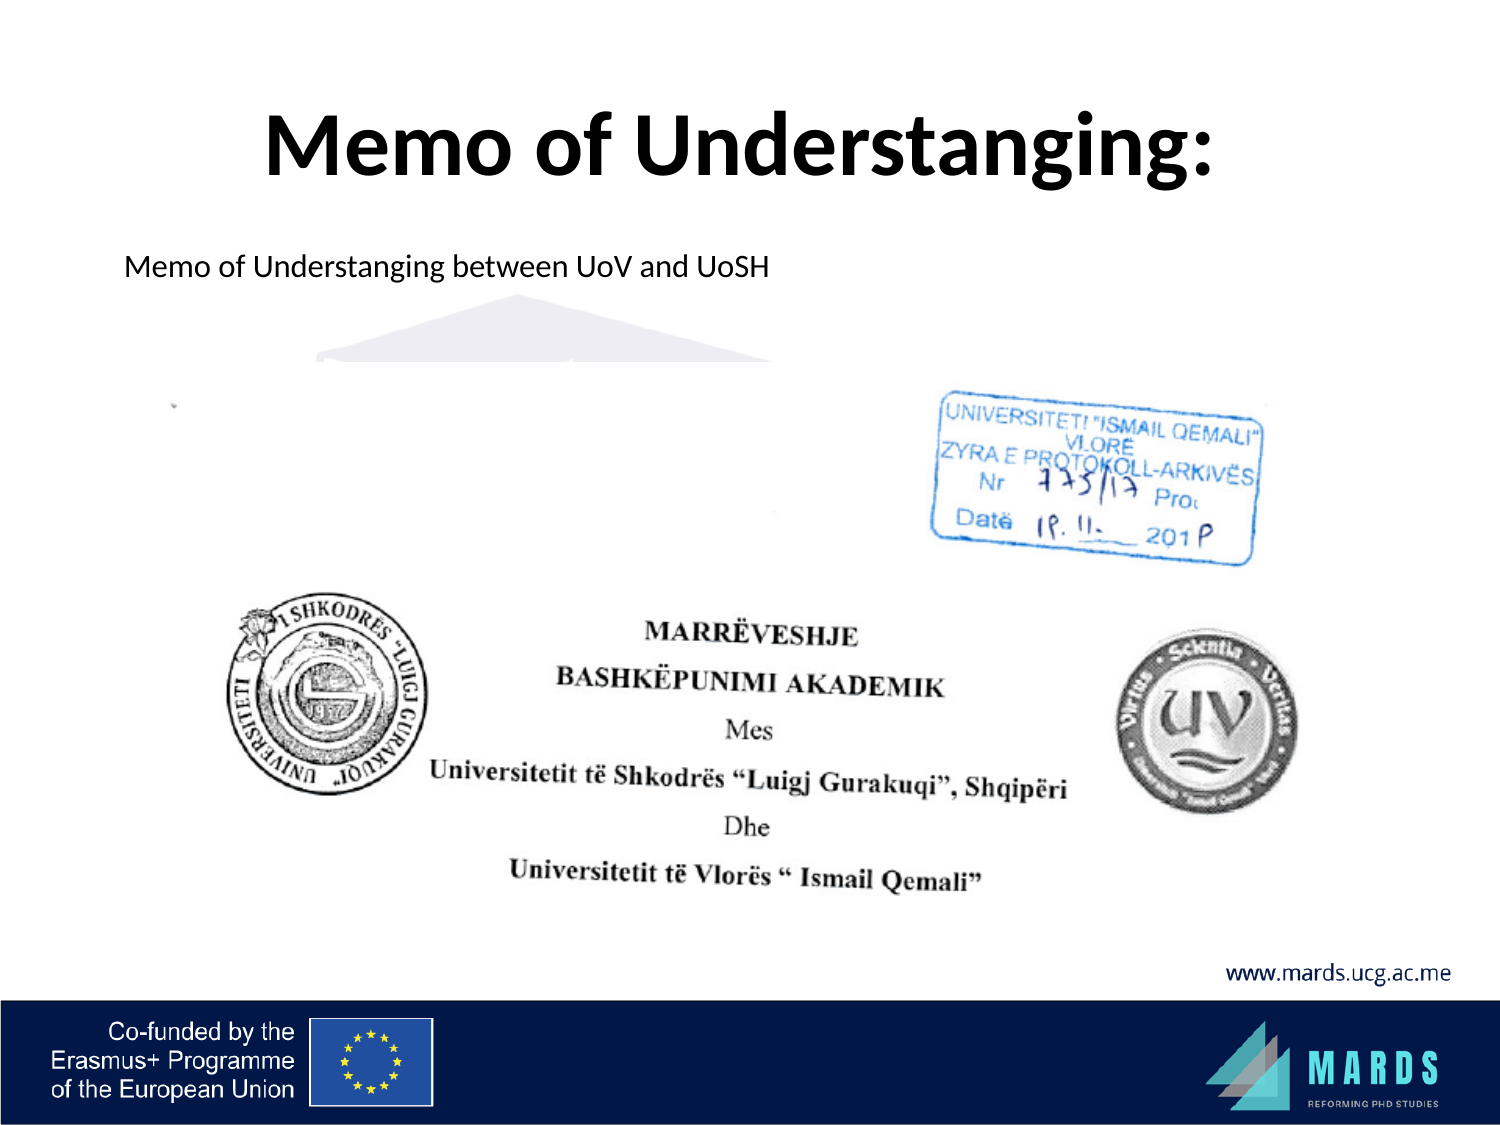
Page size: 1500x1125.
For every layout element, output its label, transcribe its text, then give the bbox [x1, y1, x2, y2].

picture [167, 362, 1333, 939]
title Memo of Understanging: [75, 45, 1426, 232]
list Memo of Understanging between UoV and UoSH [75, 232, 1426, 341]
